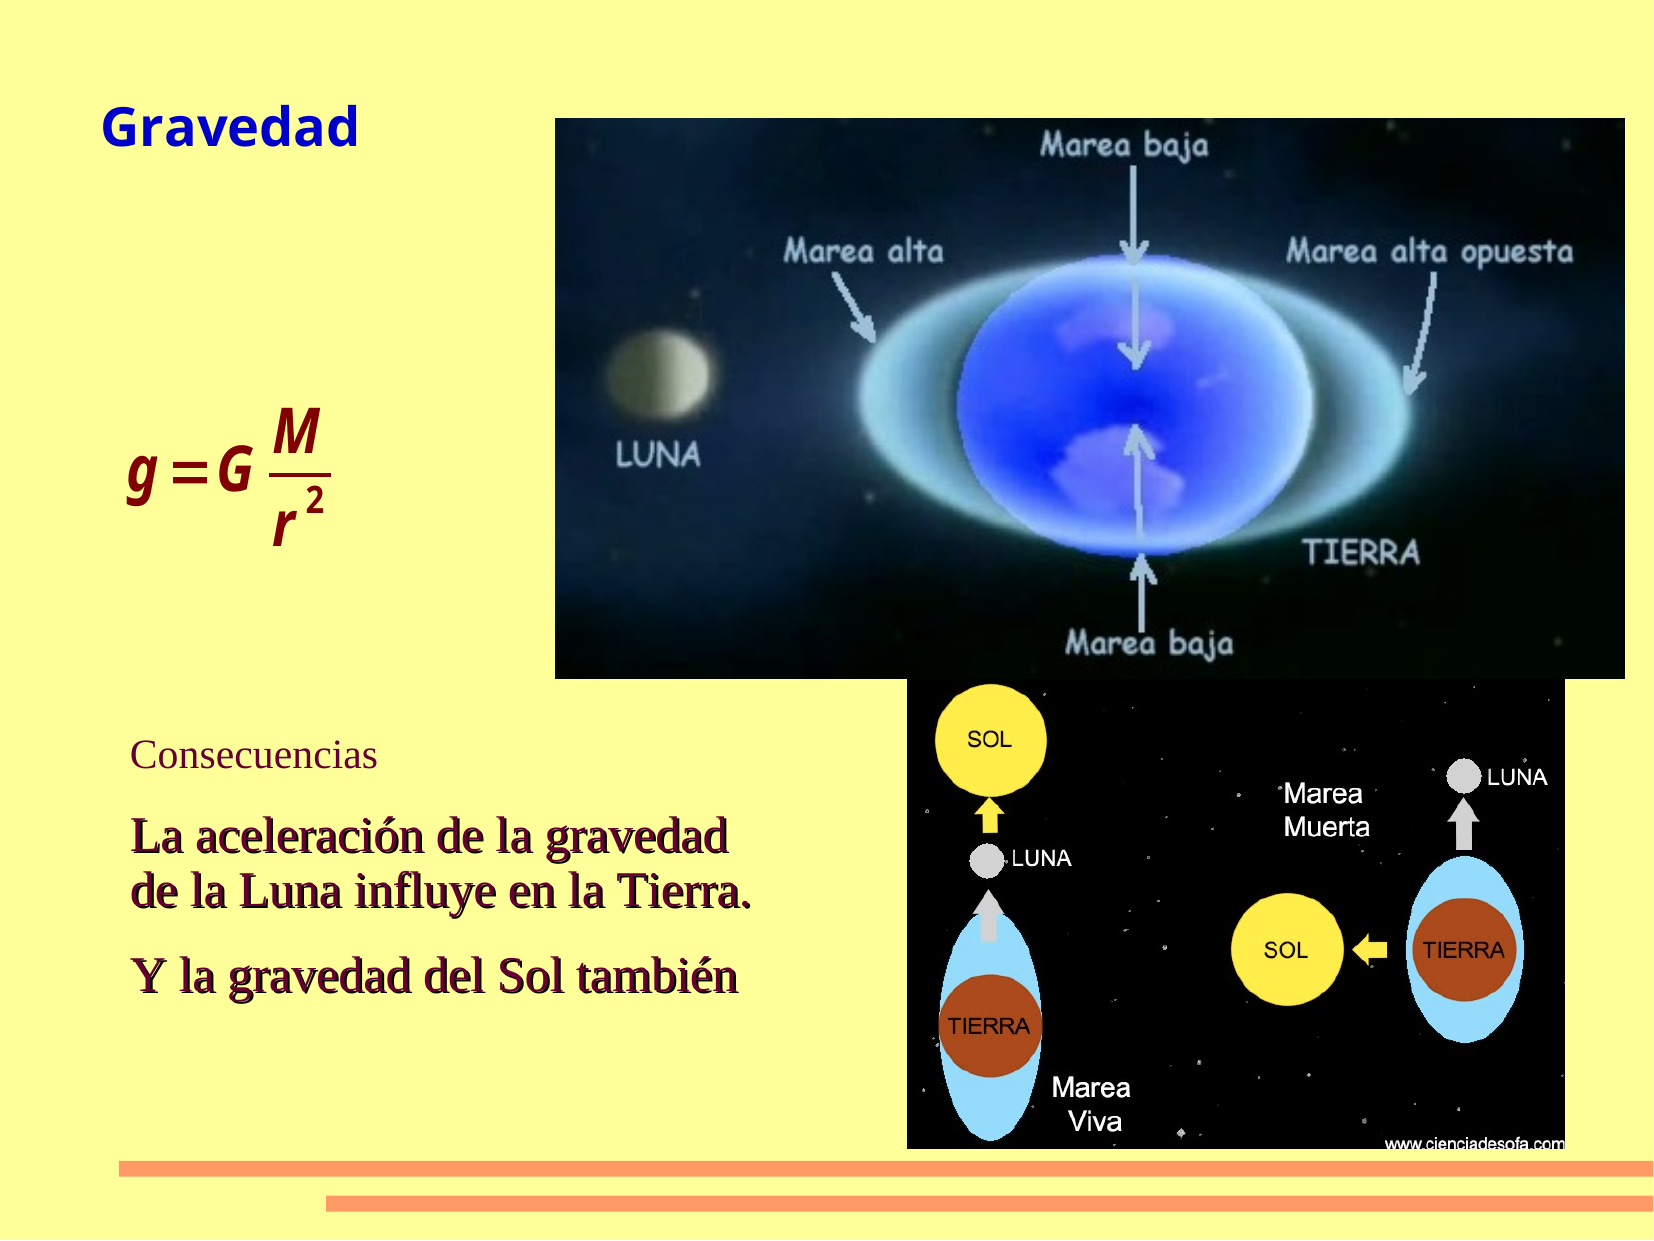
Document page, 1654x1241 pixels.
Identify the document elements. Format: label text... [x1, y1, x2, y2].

chart [118, 394, 341, 562]
list Gravedad [29, 88, 975, 153]
list Consecuencias La aceleración de la gravedad de la Luna influye en la Tierra. Y la gravedad del Sol también [59, 731, 768, 1090]
picture [555, 118, 1625, 1149]
